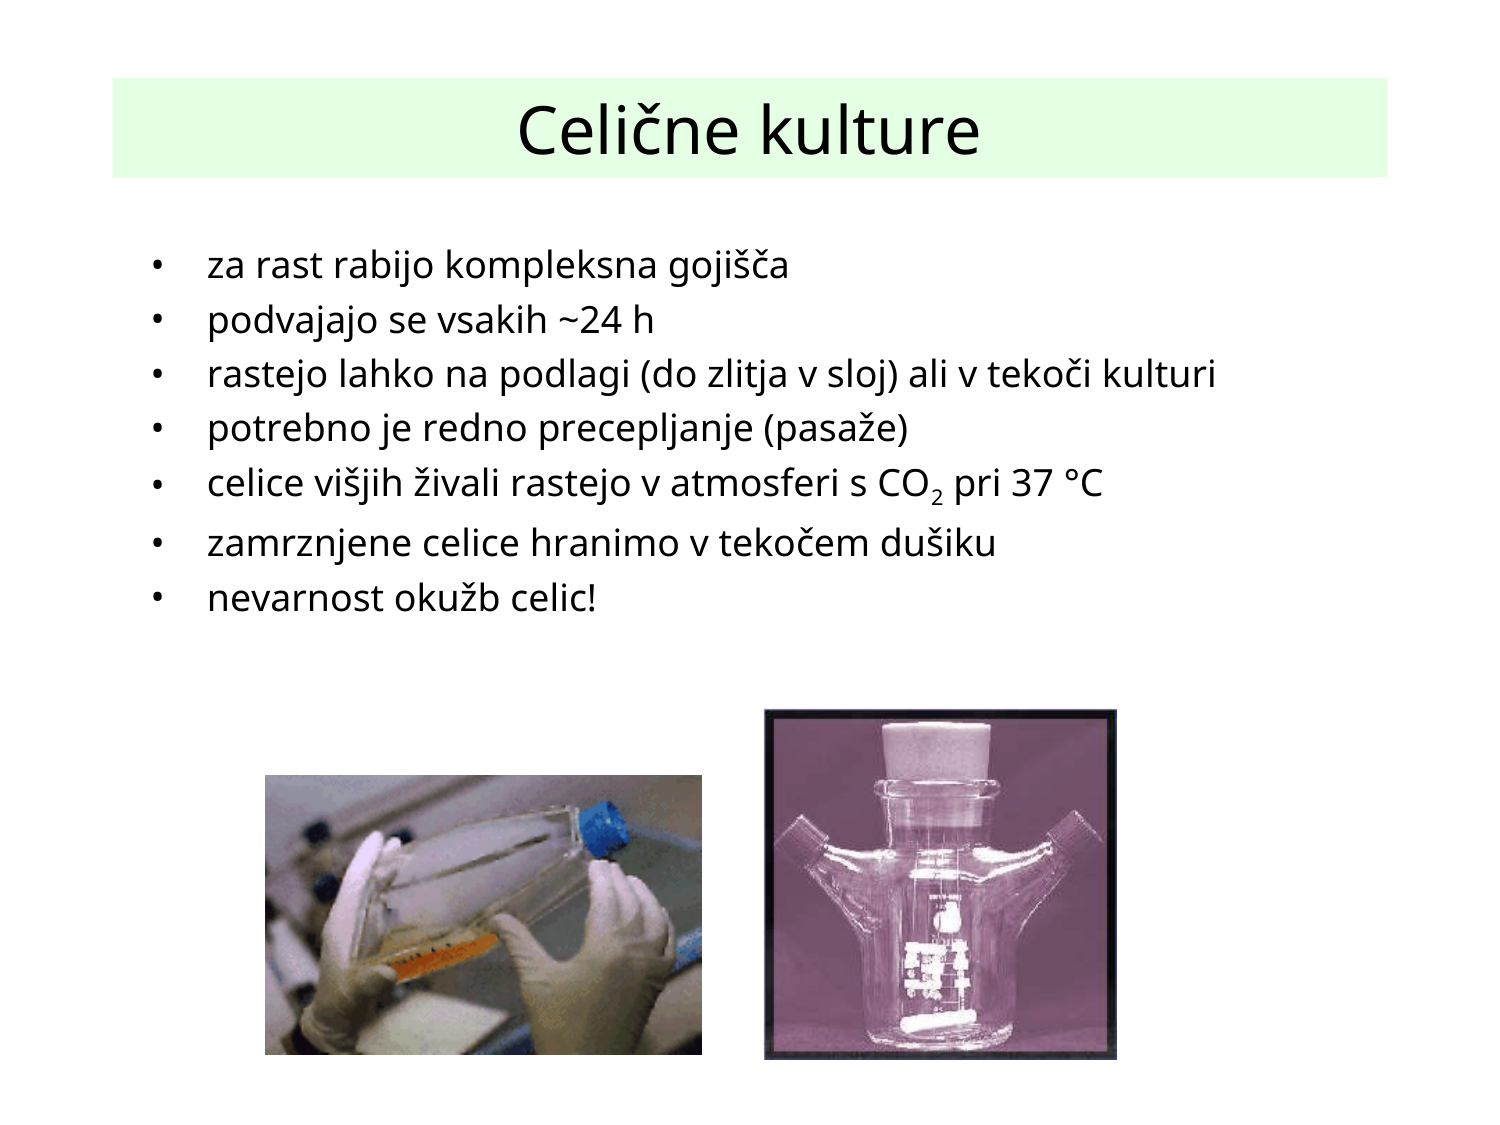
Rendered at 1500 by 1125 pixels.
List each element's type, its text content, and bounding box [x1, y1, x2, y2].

list za rast rabijo kompleksna gojišča podvajajo se vsakih ~24 h rastejo lahko na podlagi (do zlitja v sloj) ali v tekoči kulturi potrebno je redno precepljanje (pasaže) celice višjih živali rastejo v atmosferi s CO2 pri 37 °C zamrznjene celice hranimo v tekočem dušiku nevarnost okužb celic! [135, 233, 1436, 705]
title Celične kulture [112, 78, 1388, 178]
picture [265, 775, 702, 1055]
picture [763, 708, 1117, 1060]
